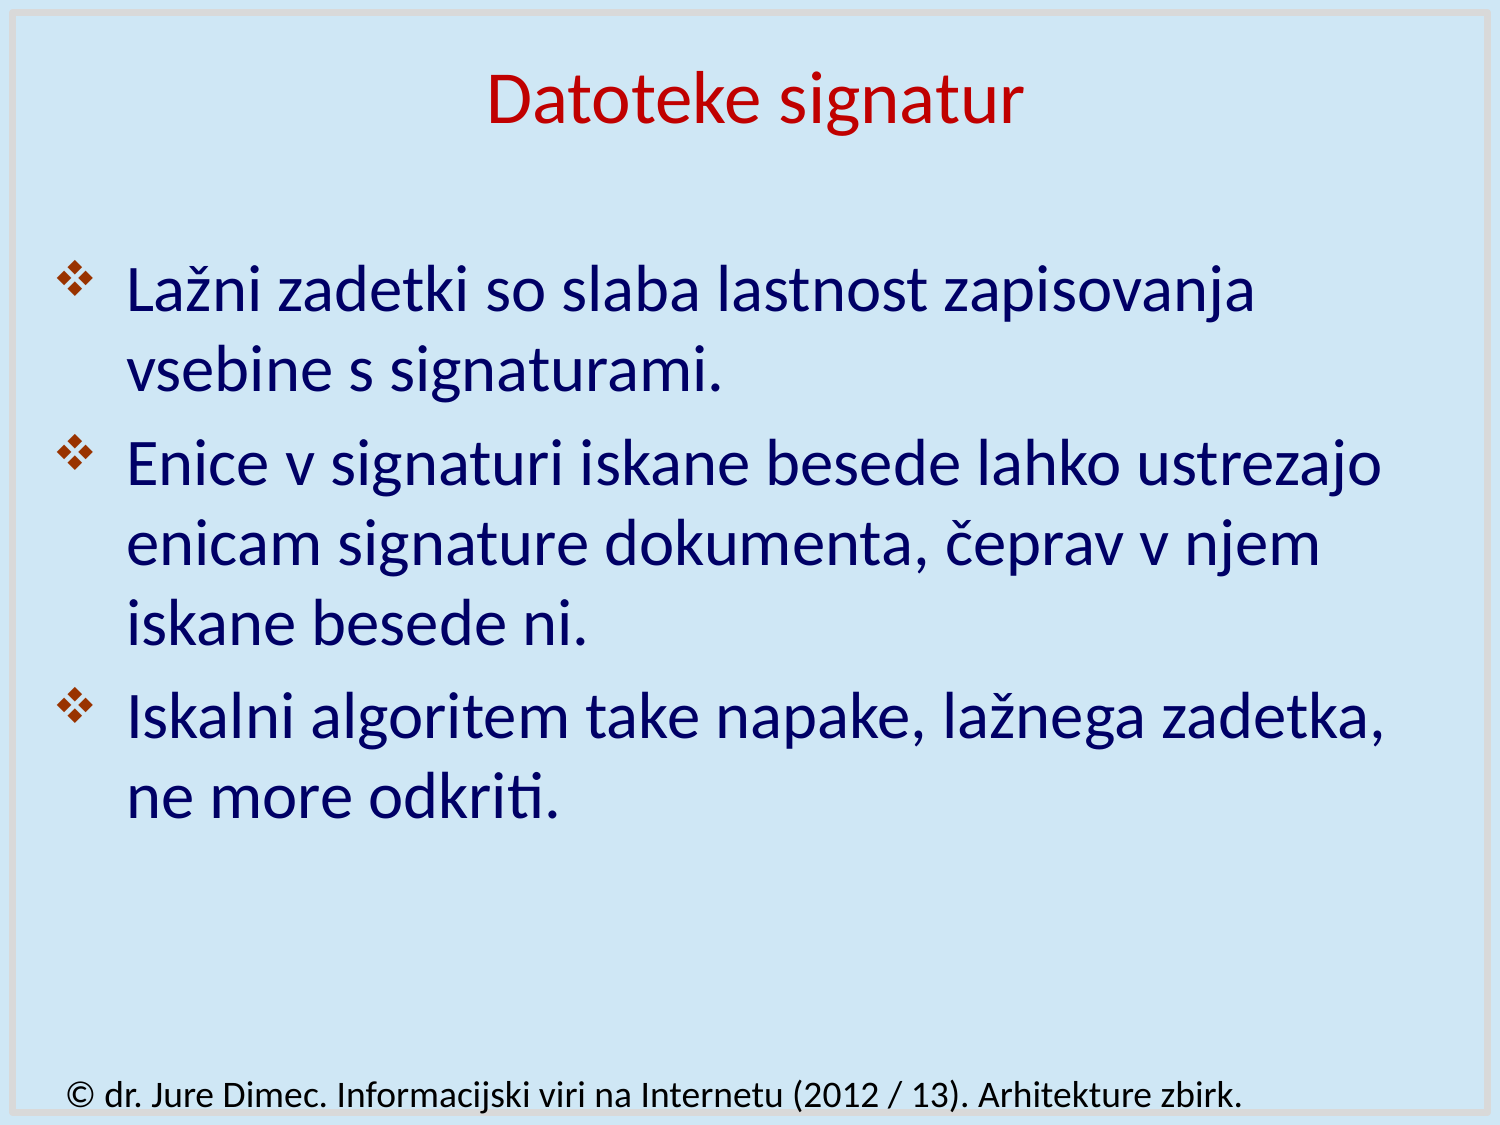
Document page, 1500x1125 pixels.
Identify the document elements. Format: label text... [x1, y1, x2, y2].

list Lažni zadetki so slaba lastnost zapisovanja vsebine s signaturami. Enice v signaturi iskane besede lahko ustrezajo enicam signature dokumenta, čeprav v njem iskane besede ni. Iskalni algoritem take napake, lažnega zadetka, ne more odkriti. [37, 237, 1475, 1050]
footer © dr. Jure Dimec. Informacijski viri na Internetu (2012 / 13). Arhitekture zbirk. [50, 1062, 1300, 1103]
title Datoteke signatur [37, 37, 1475, 150]
